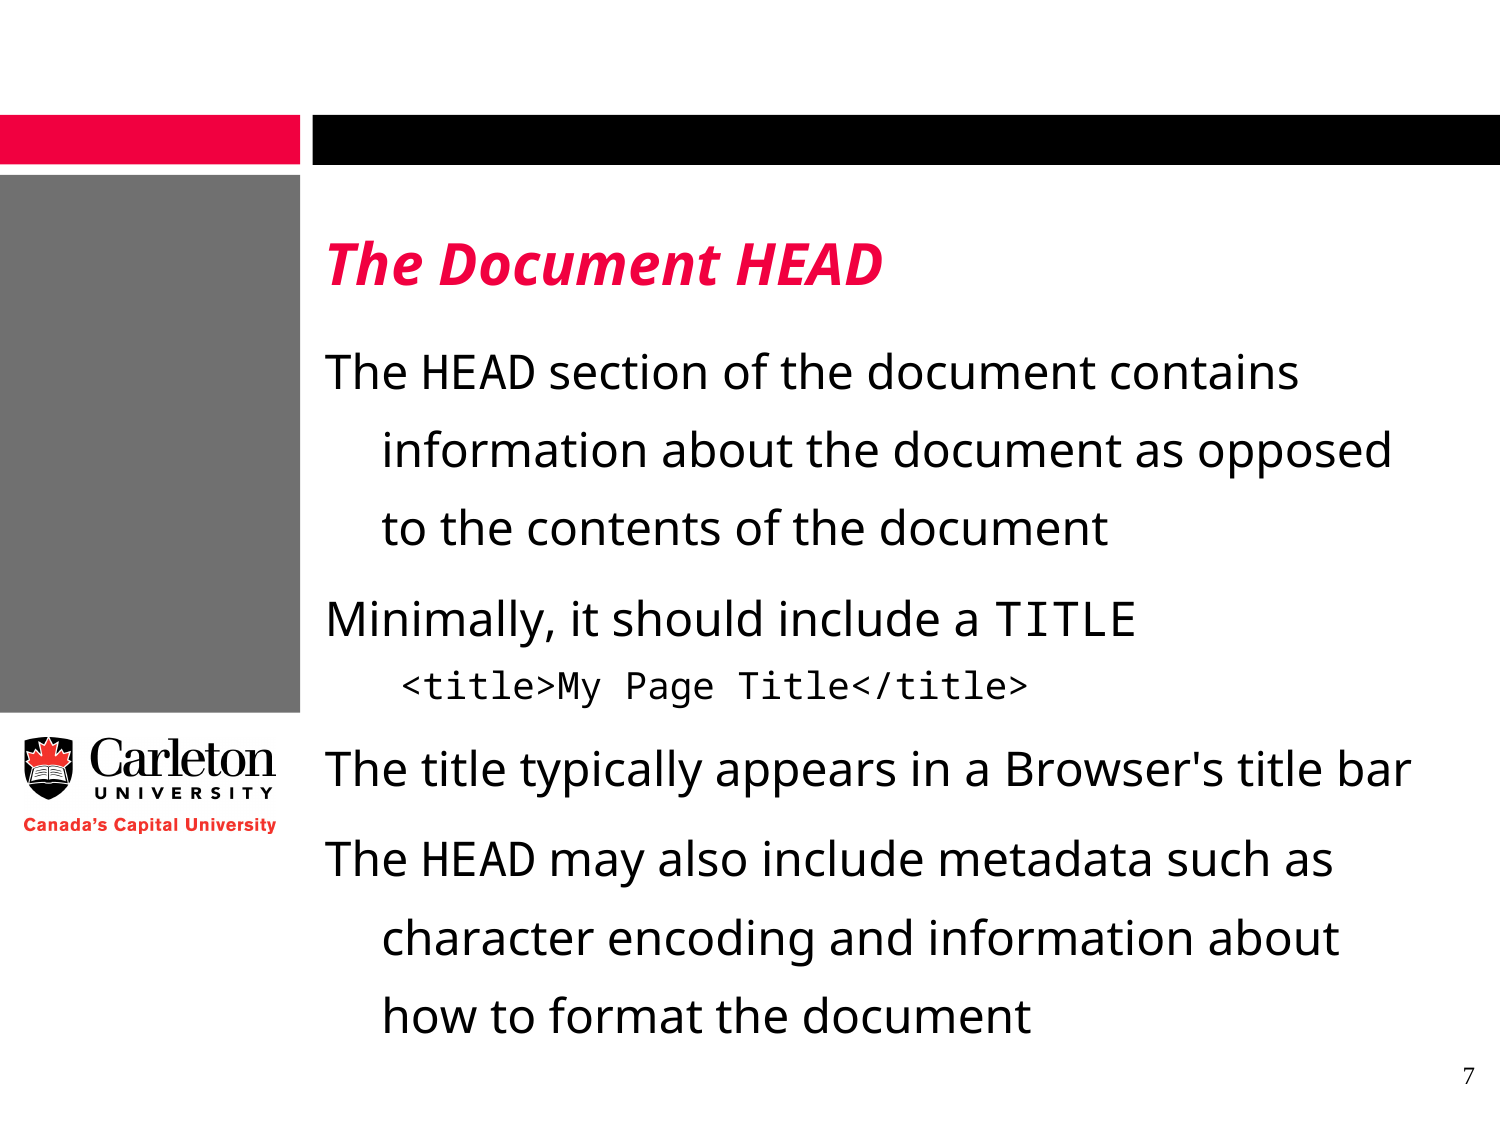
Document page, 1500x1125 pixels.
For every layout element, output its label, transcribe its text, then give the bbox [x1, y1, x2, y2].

title The Document HEAD [324, 194, 1450, 324]
picture [24, 737, 276, 834]
list The HEAD section of the document contains information about the document as opposed to the contents of the document Minimally, it should include a TITLE <title>My Page Title</title> The title typically appears in a Browser's title bar The HEAD may also include metadata such as character encoding and information about how to format the document [324, 324, 1450, 1036]
